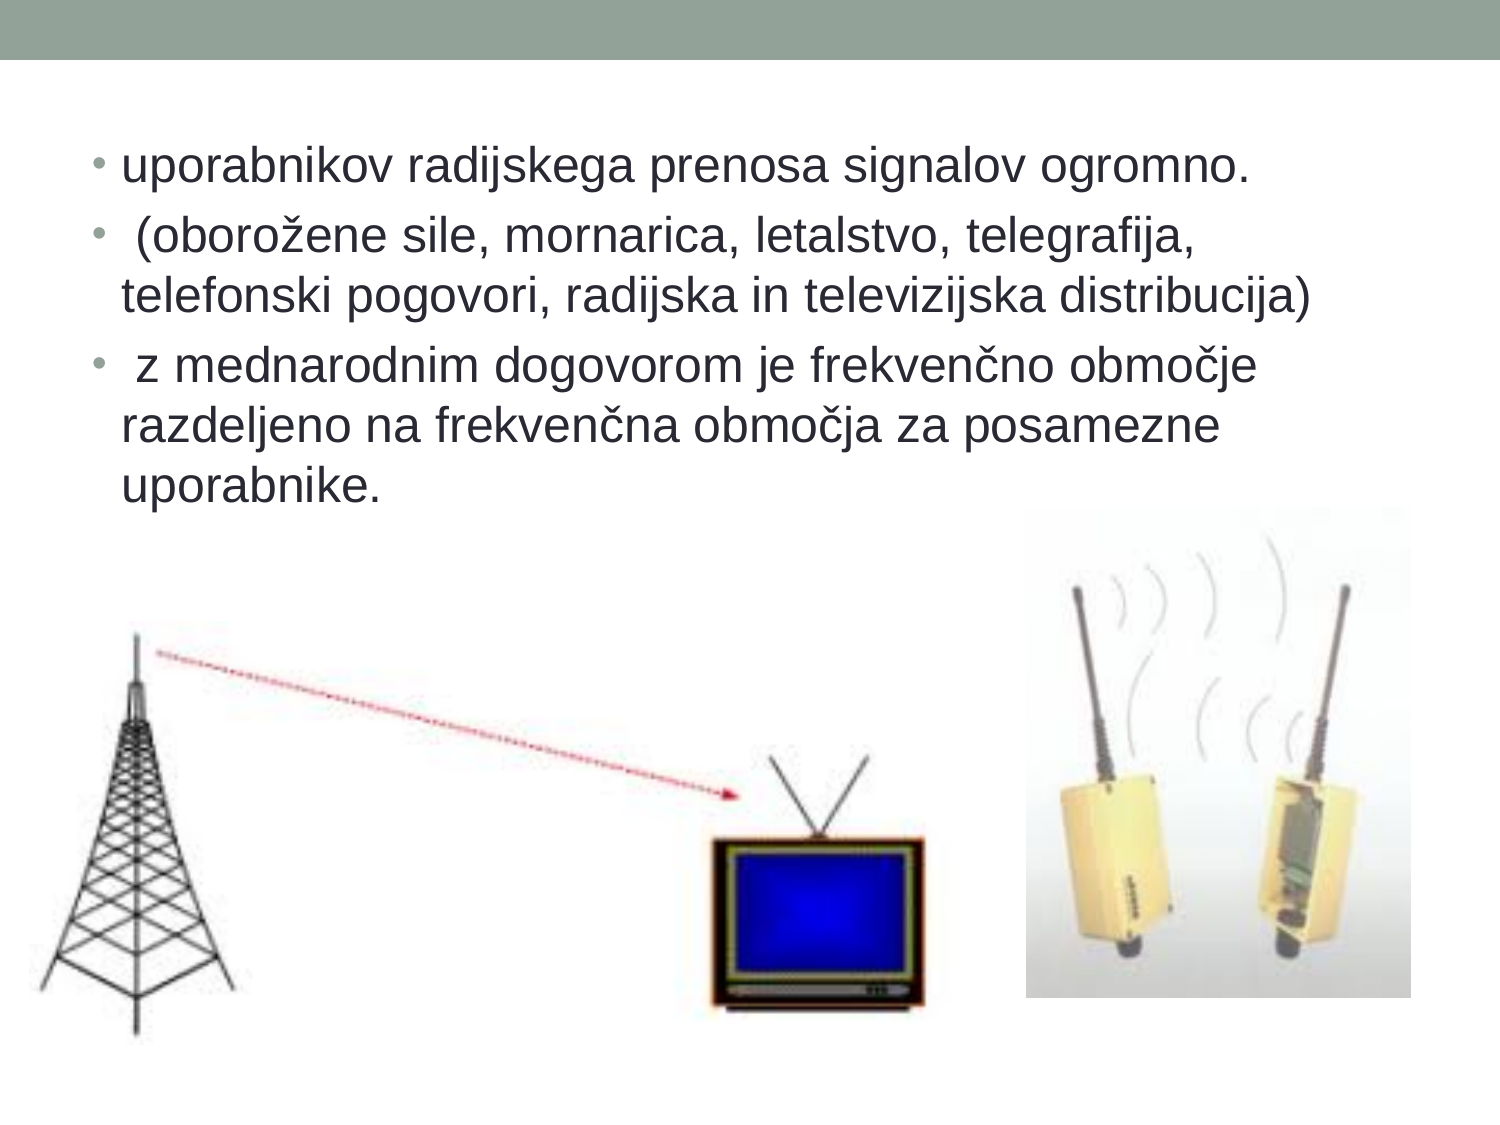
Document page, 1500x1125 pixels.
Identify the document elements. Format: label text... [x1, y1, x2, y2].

list uporabnikov radijskega prenosa signalov ogromno. (oborožene sile, mornarica, letalstvo, telegrafija, telefonski pogovori, radijska in televizijska distribucija) z mednarodnim dogovorom je frekvenčno območje razdeljeno na frekvenčna območja za posamezne uporabnike. [76, 125, 1427, 926]
picture [29, 507, 1411, 1045]
